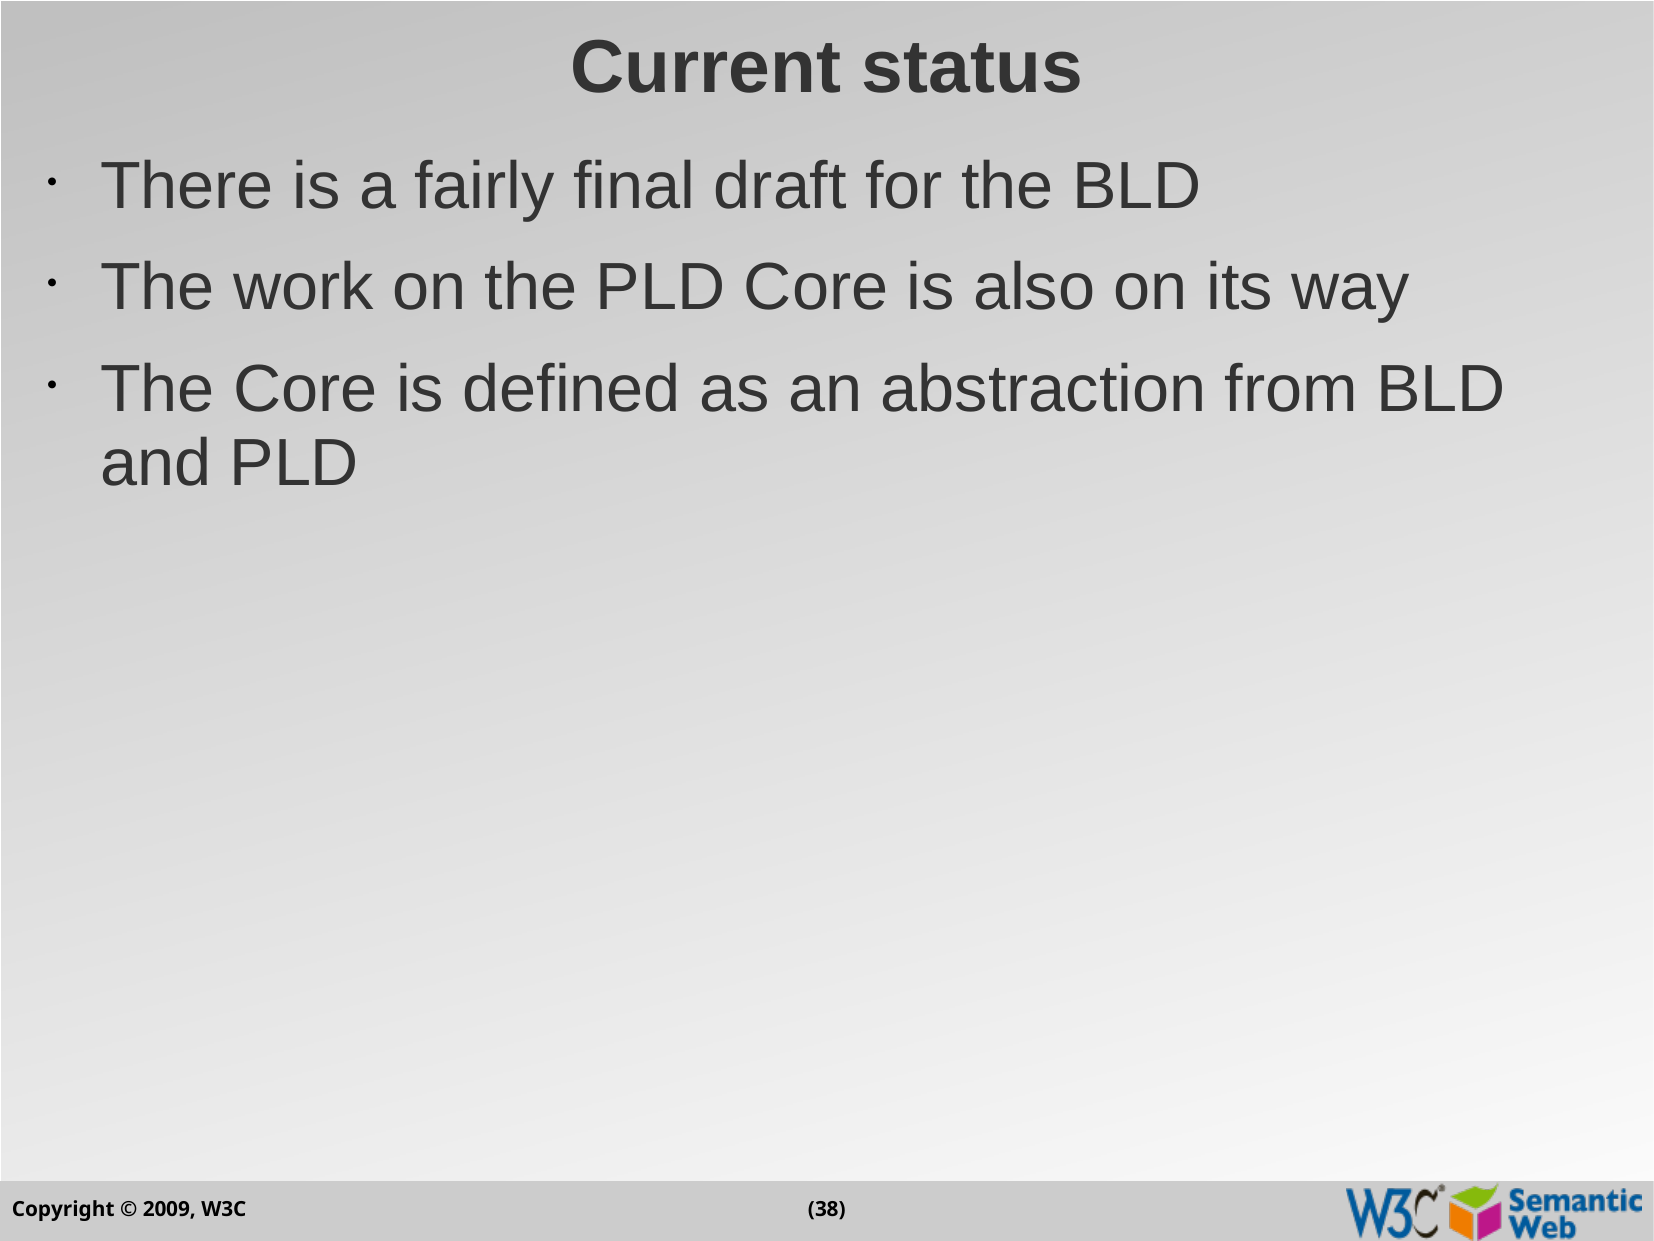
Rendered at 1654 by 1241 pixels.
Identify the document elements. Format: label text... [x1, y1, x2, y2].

list There is a fairly final draft for the BLD The work on the PLD Core is also on its way The Core is defined as an abstraction from BLD and PLD [29, 147, 1624, 1134]
title Current status [0, 5, 1654, 125]
picture [1, 1, 1654, 5]
picture [1, 125, 1654, 1241]
